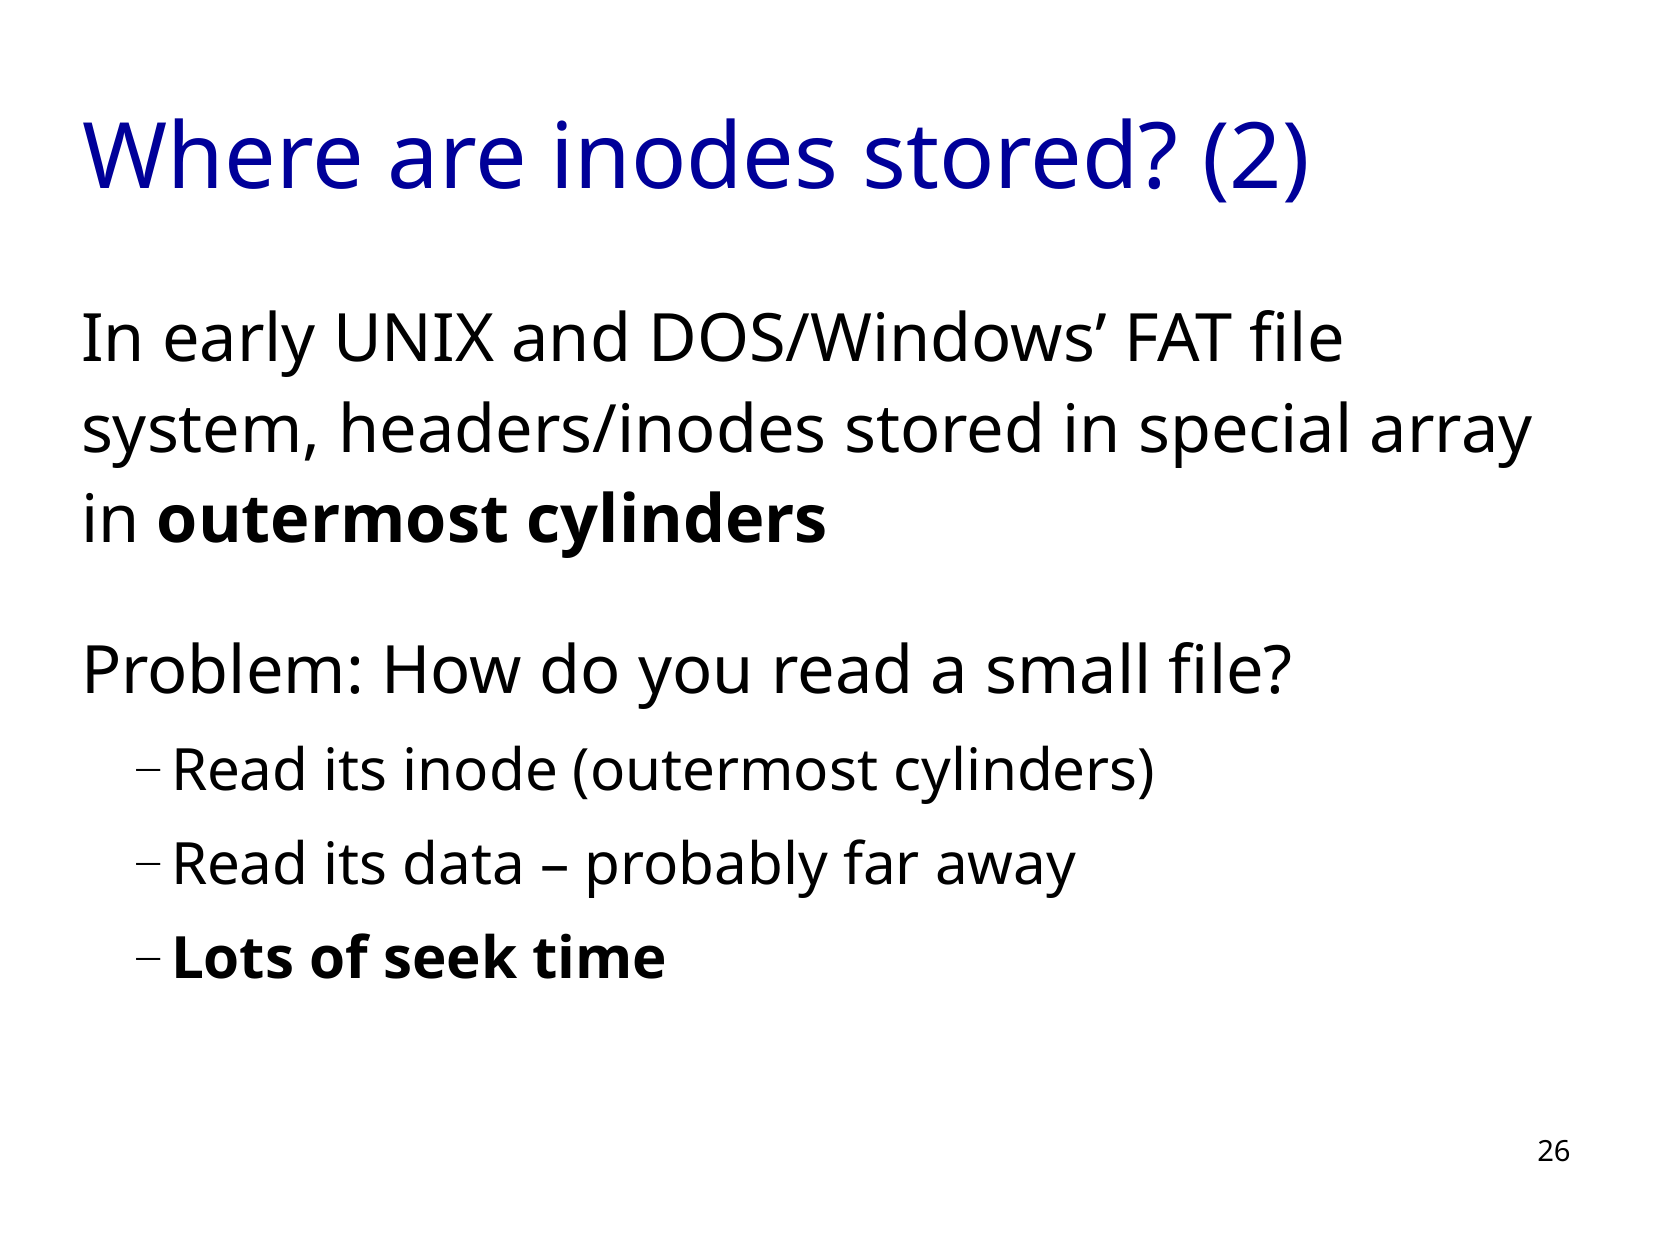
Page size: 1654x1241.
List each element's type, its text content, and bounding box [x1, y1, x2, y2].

list In early UNIX and DOS/Windows’ FAT file system, headers/inodes stored in special array in outermost cylinders Problem: How do you read a small file? Read its inode (outermost cylinders) Read its data – probably far away Lots of seek time [45, 290, 1556, 1096]
title Where are inodes stored? (2) [82, 49, 1571, 257]
